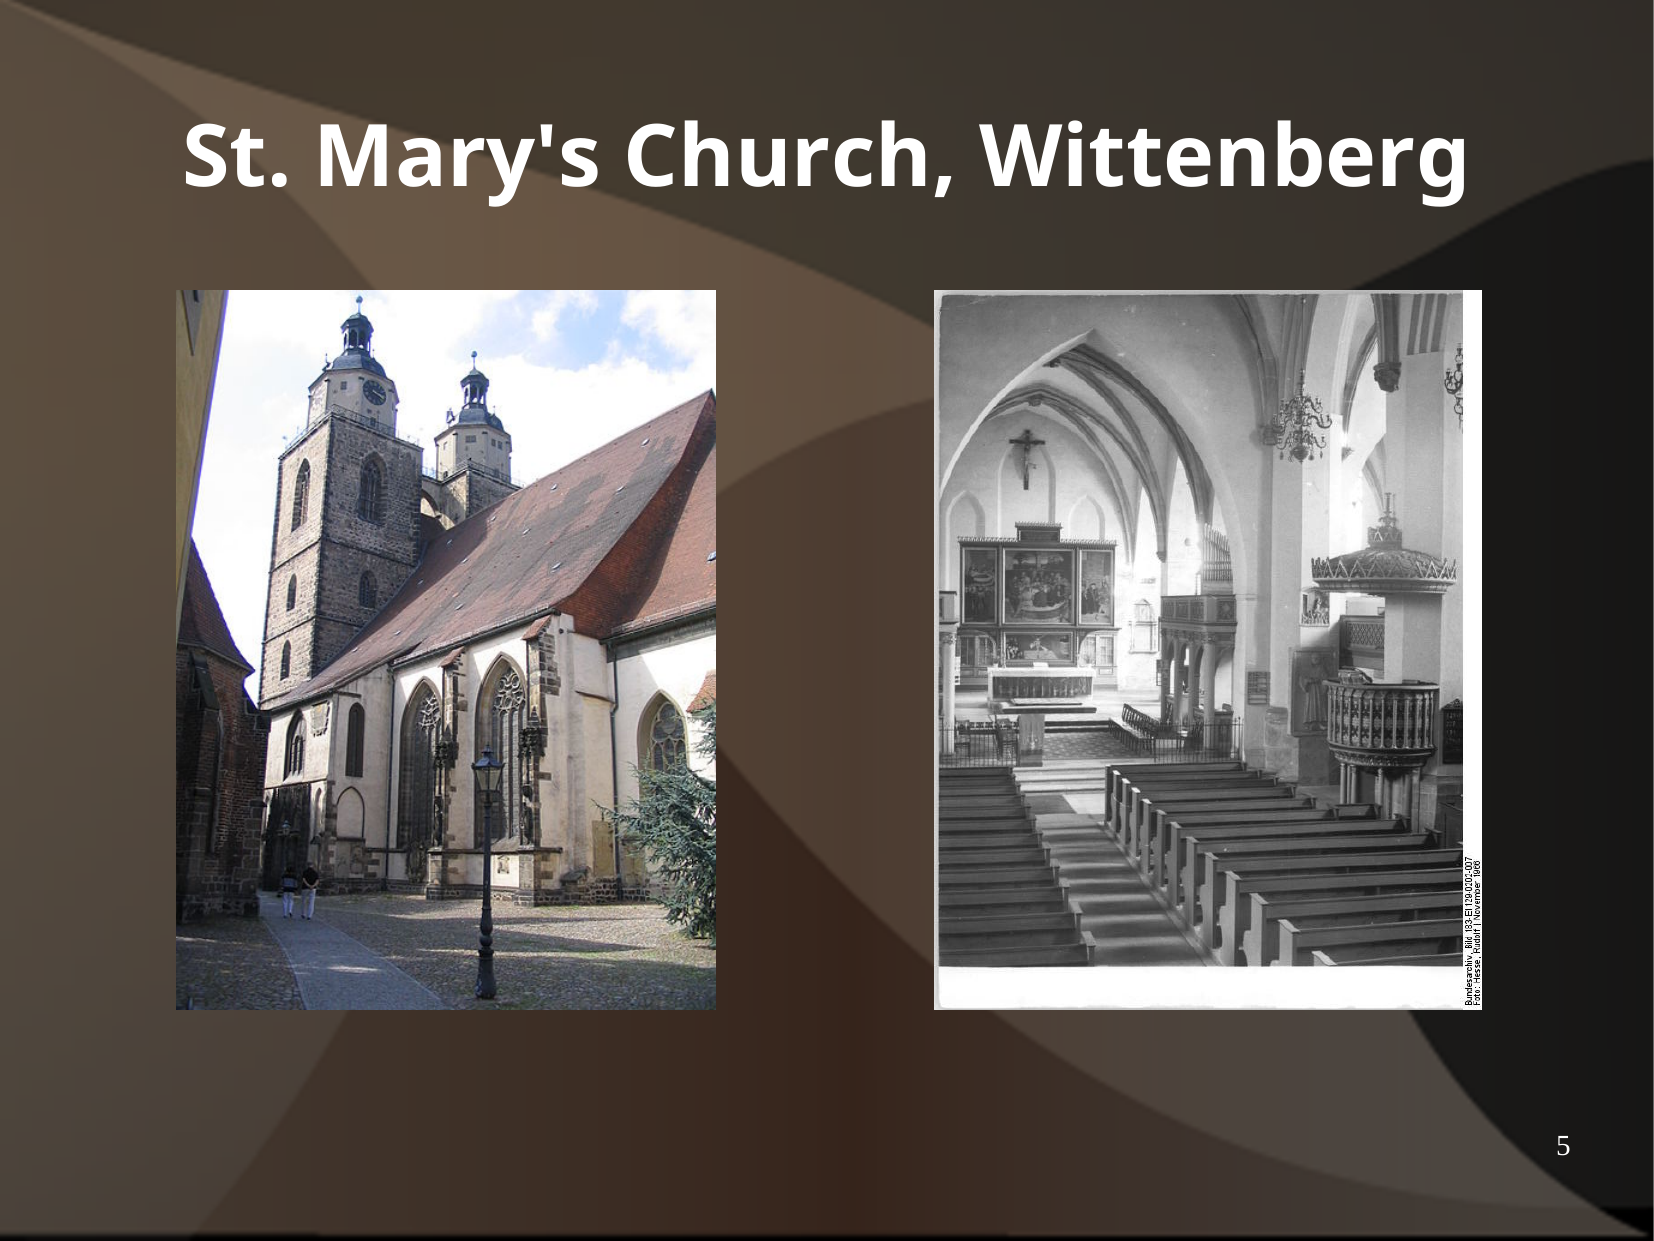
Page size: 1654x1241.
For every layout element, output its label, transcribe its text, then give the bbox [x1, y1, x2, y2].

picture [0, 0, 1654, 1241]
title St. Mary's Church, Wittenberg [82, 49, 1571, 257]
